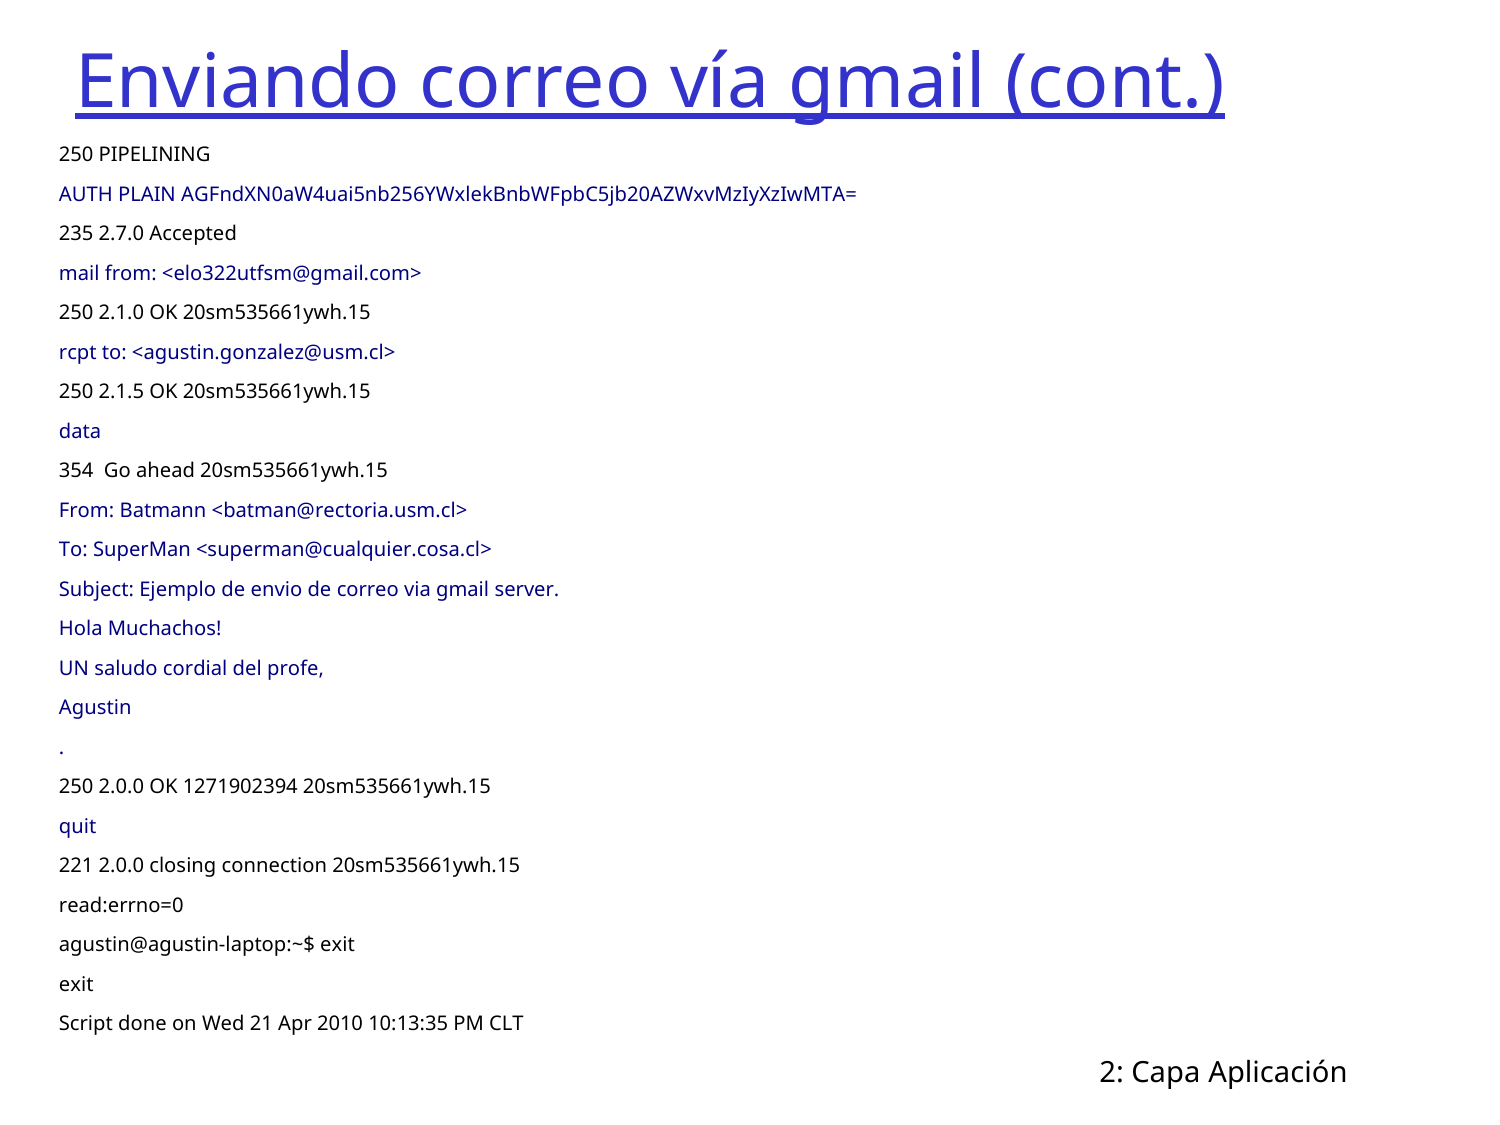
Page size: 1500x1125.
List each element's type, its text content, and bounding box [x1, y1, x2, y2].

title Enviando correo vía gmail (cont.) [75, 30, 1426, 127]
list 250 PIPELINING AUTH PLAIN AGFndXN0aW4uai5nb256YWxlekBnbWFpbC5jb20AZWxvMzIyXzIwMTA= 235 2.7.0 Accepted mail from: <elo322utfsm@gmail.com> 250 2.1.0 OK 20sm535661ywh.15 rcpt to: <agustin.gonzalez@usm.cl> 250 2.1.5 OK 20sm535661ywh.15 data 354 Go ahead 20sm535661ywh.15 From: Batmann <batman@rectoria.usm.cl> To: SuperMan <superman@cualquier.cosa.cl> Subject: Ejemplo de envio de correo via gmail server. Hola Muchachos! UN saludo cordial del profe, Agustin . 250 2.0.0 OK 1271902394 20sm535661ywh.15 quit 221 2.0.0 closing connection 20sm535661ywh.15 read:errno=0 agustin@agustin-laptop:~$ exit exit Script done on Wed 21 Apr 2010 10:13:35 PM CLT [58, 140, 1409, 1038]
